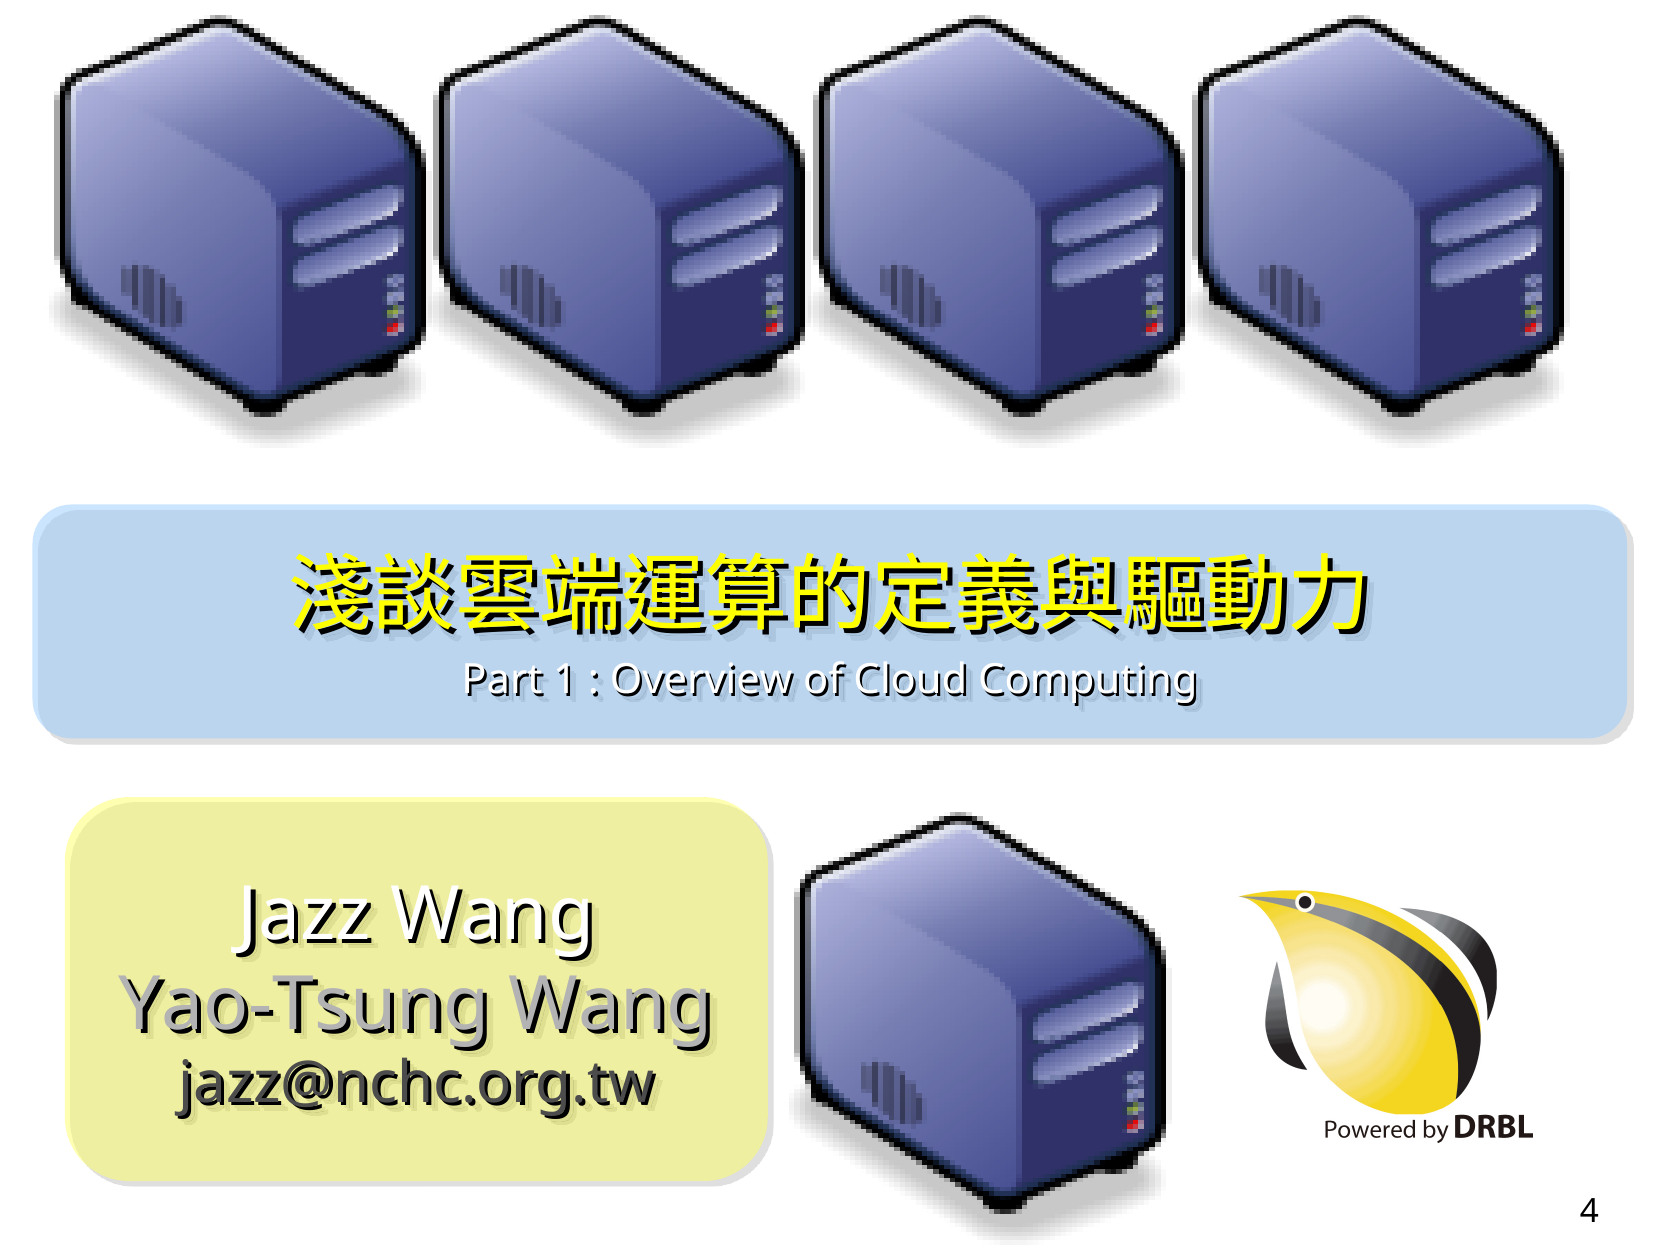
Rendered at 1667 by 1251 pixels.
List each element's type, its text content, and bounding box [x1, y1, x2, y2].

picture [27, 2, 1609, 502]
picture [767, 800, 1211, 1249]
text_box 淺談雲端運算的定義與驅動力 Part 1 : Overview of Cloud Computing [32, 504, 1628, 739]
picture [1224, 874, 1548, 1152]
text_box Jazz Wang Yao-Tsung Wang jazz@nchc.org.tw [64, 797, 767, 1182]
